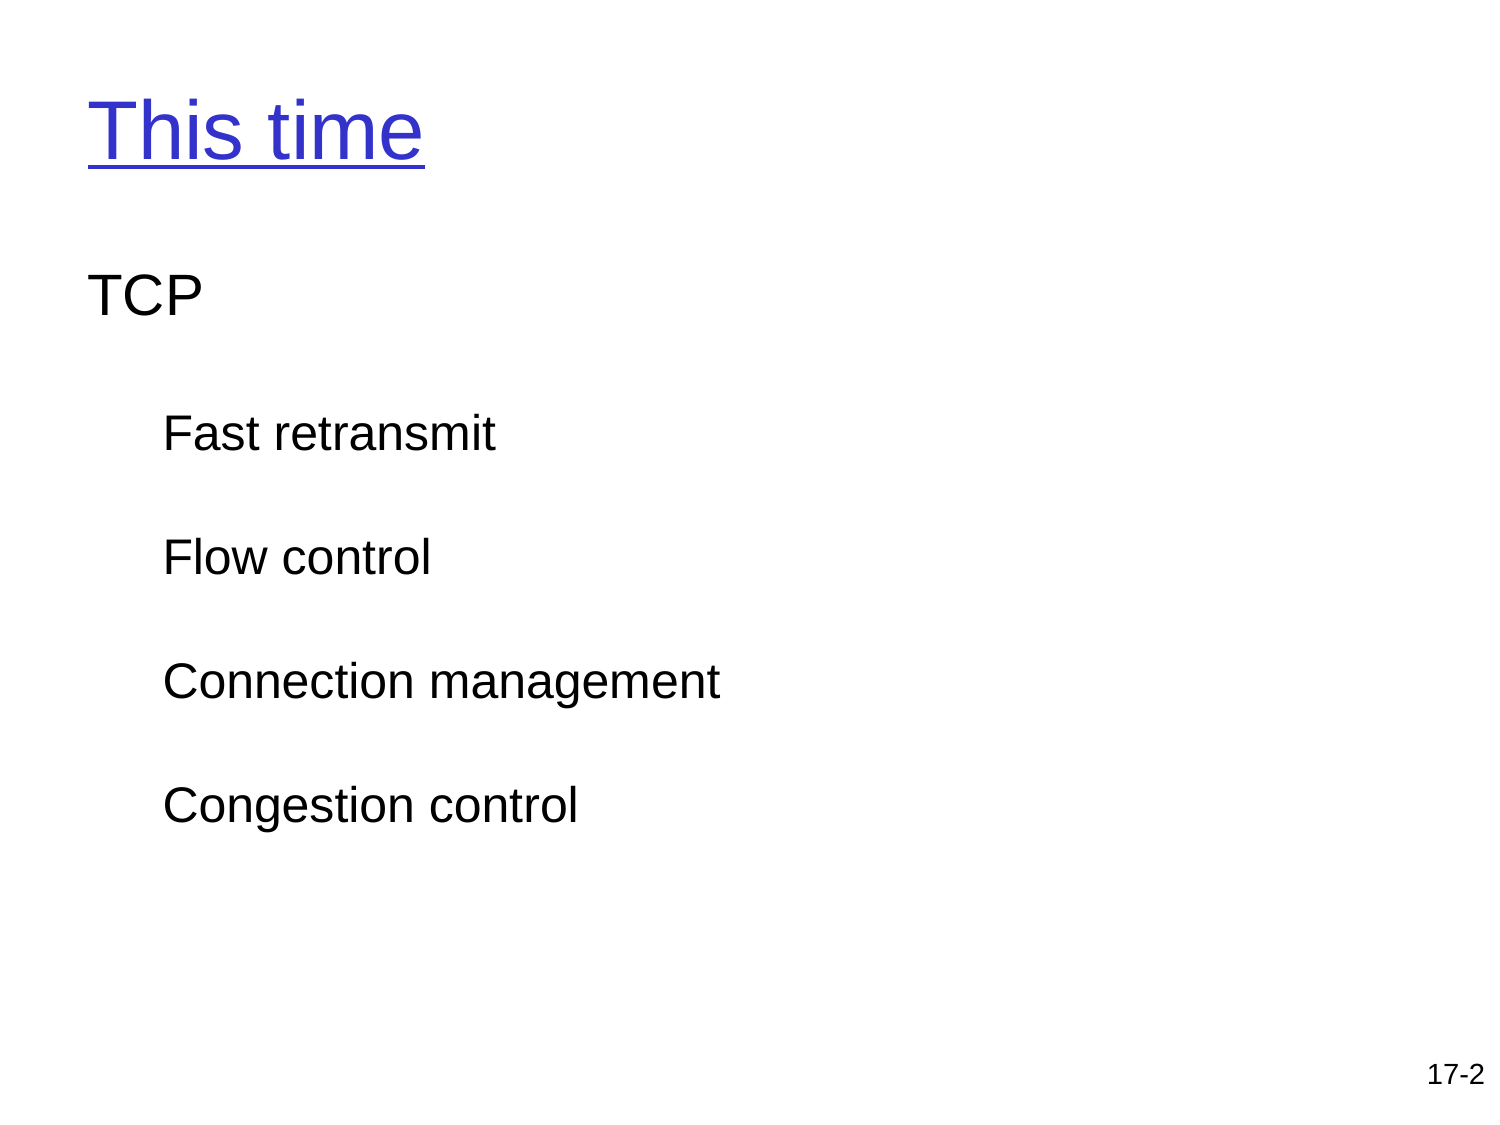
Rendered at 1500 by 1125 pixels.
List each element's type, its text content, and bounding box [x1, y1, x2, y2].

title This time [87, 23, 1363, 239]
list TCP Fast retransmit Flow control Connection management Congestion control [87, 262, 1363, 1026]
